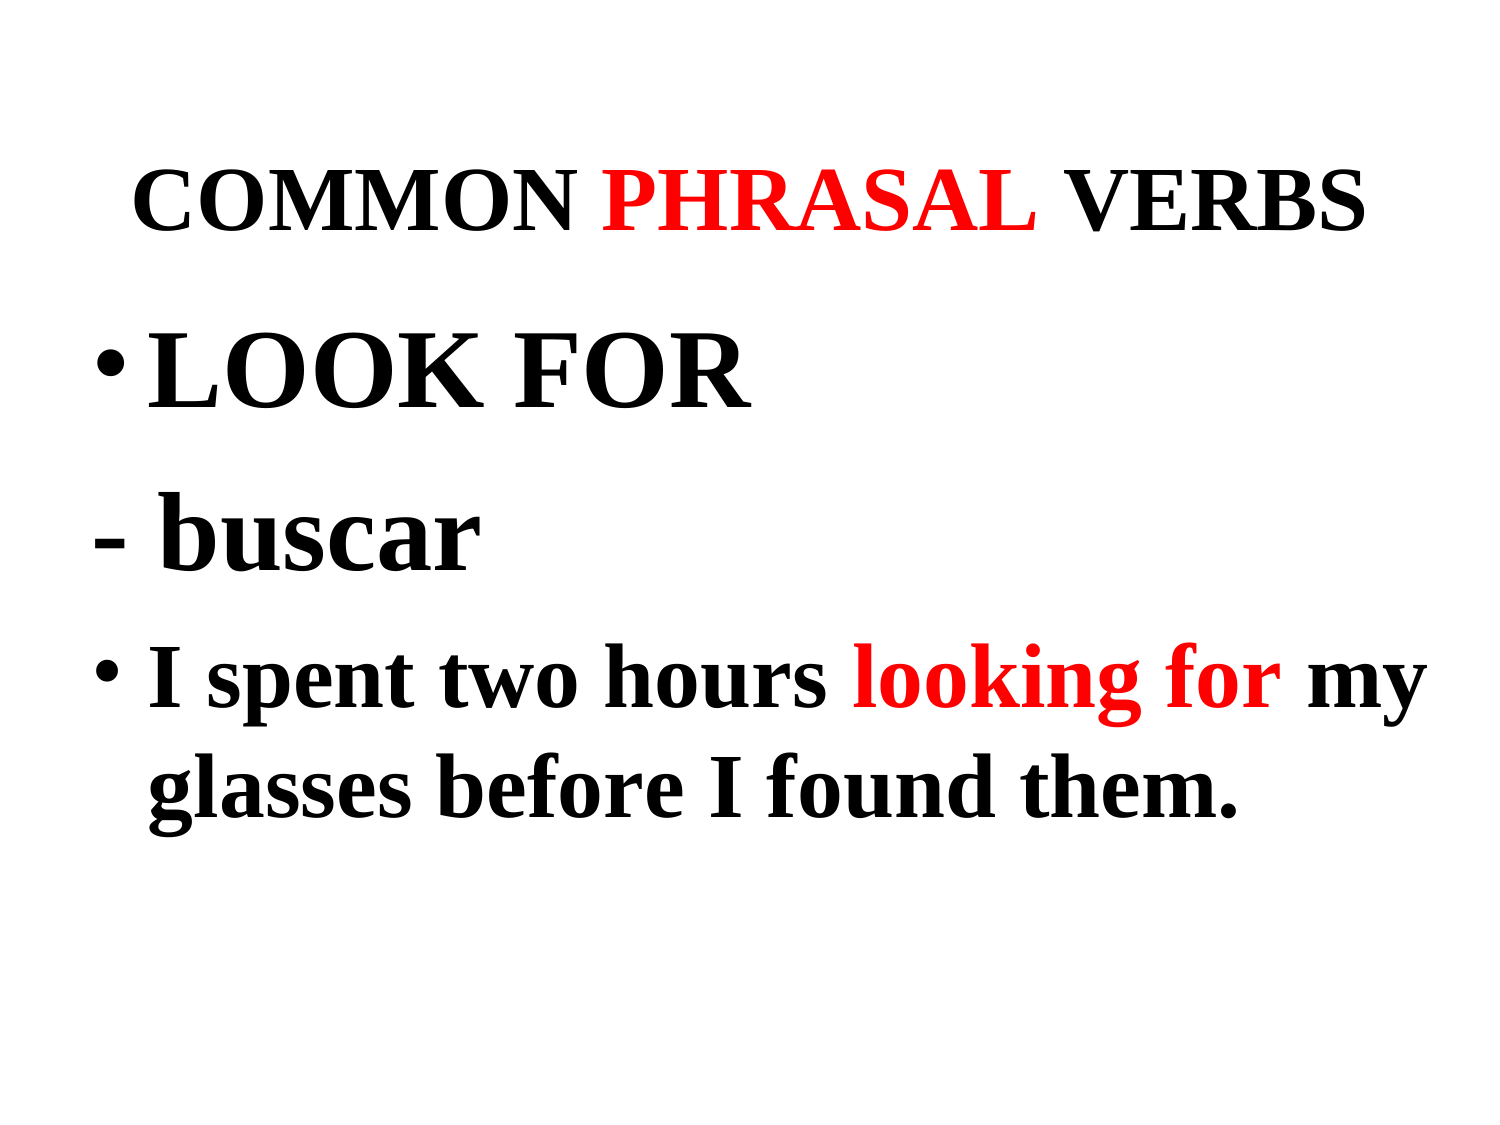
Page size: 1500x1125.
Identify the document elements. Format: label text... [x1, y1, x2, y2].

title COMMON PHRASAL VERBS [112, 99, 1388, 287]
list LOOK FOR - buscar I spent two hours looking for my glasses before I found them. [76, 287, 1447, 1000]
